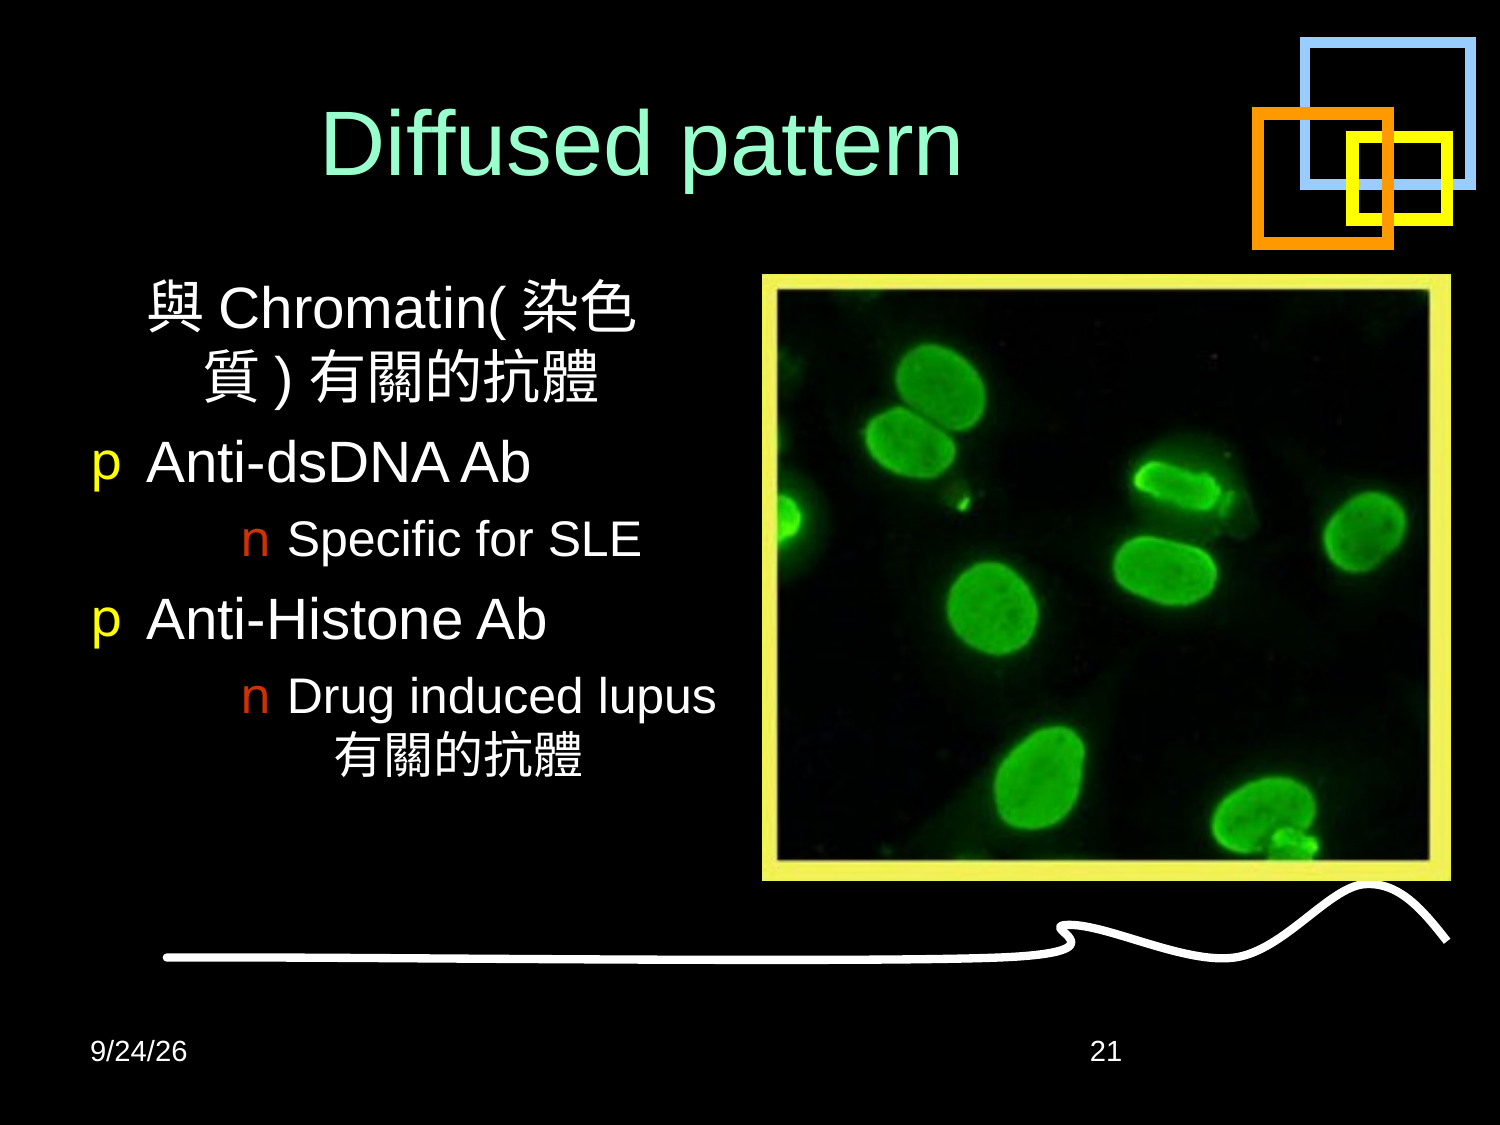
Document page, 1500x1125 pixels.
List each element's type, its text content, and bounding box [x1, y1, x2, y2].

text_box [1074, 1024, 1426, 1103]
picture [762, 275, 1451, 881]
title Diffused pattern [75, 45, 1211, 233]
list 與Chromatin(染色質)有關的抗體 Anti-dsDNA Ab Specific for SLE Anti-Histone Ab Drug induced lupus有關的抗體 [75, 262, 737, 1005]
text_box [75, 1024, 426, 1103]
